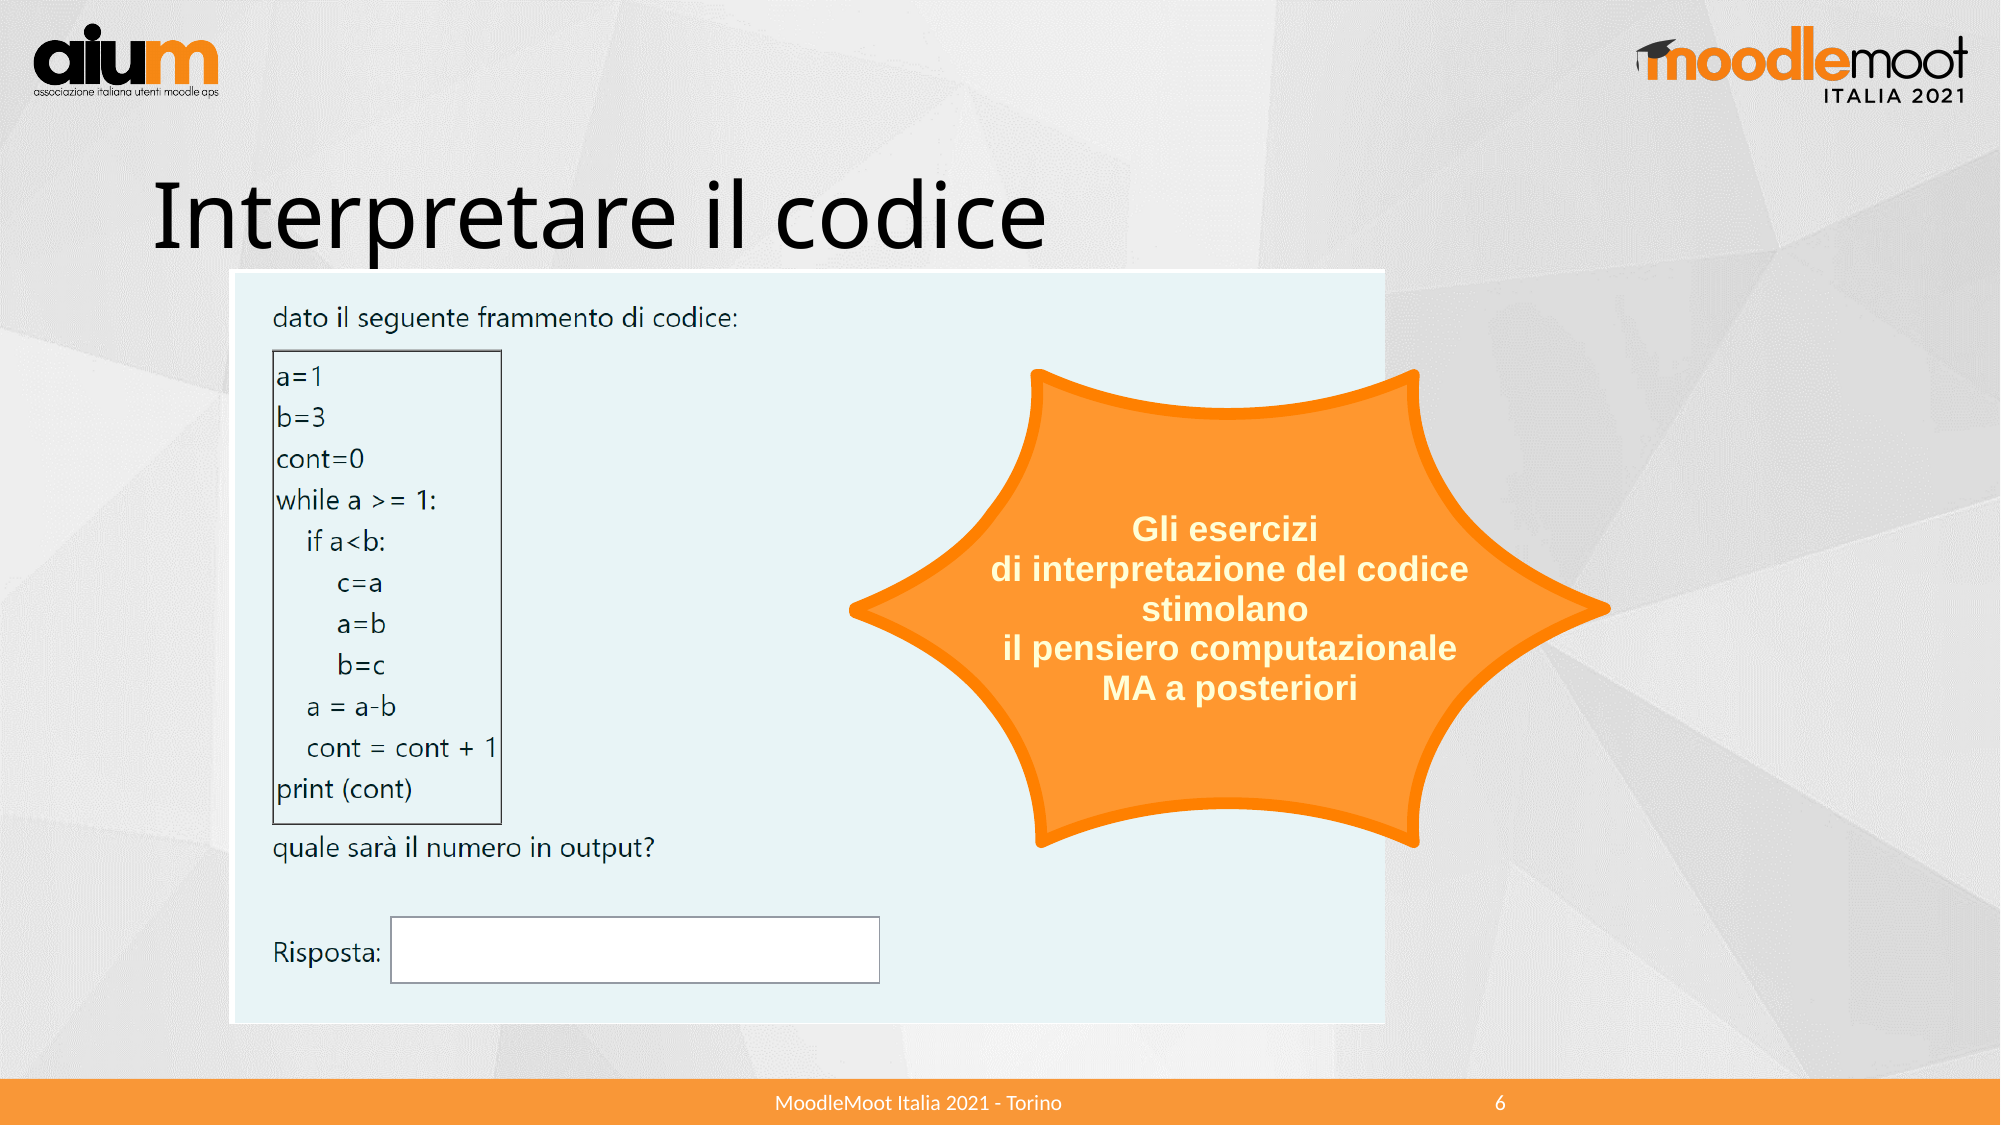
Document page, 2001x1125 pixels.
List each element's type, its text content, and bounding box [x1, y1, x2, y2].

text_box Gli esercizi di interpretazione del codice stimolano il pensiero computazionale MA a posteriori [855, 375, 1606, 843]
title Interpretare il codice [137, 110, 1863, 328]
picture [0, 0, 2001, 1125]
